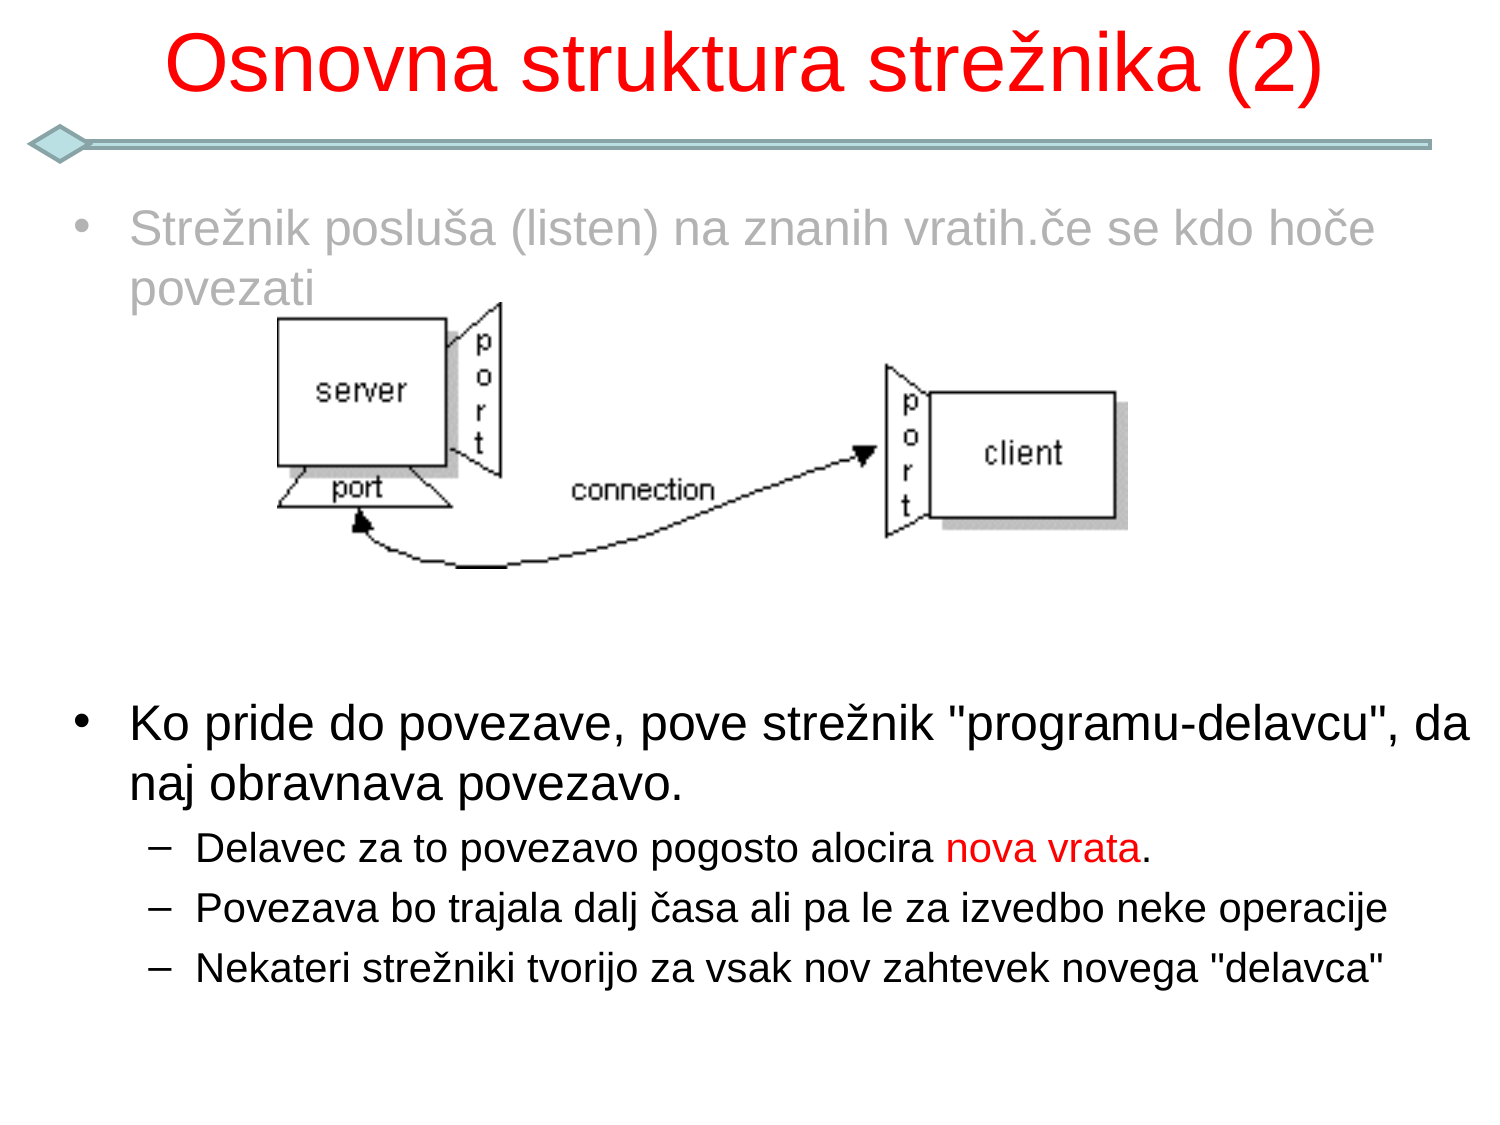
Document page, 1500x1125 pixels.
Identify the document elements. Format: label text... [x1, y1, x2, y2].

title Osnovna struktura strežnika (2) [70, 0, 1421, 118]
text_box Strežnik posluša (listen) na znanih vratih.če se kdo hoče povezati Ko pride do povezave, pove strežnik "programu-delavcu", da naj obravnava povezavo. Delavec za to povezavo pogosto alocira nova vrata. Povezava bo trajala dalj časa ali pa le za izvedbo neke operacije Nekateri strežniki tvorijo za vsak nov zahtevek novega "delavca" [58, 187, 1500, 930]
